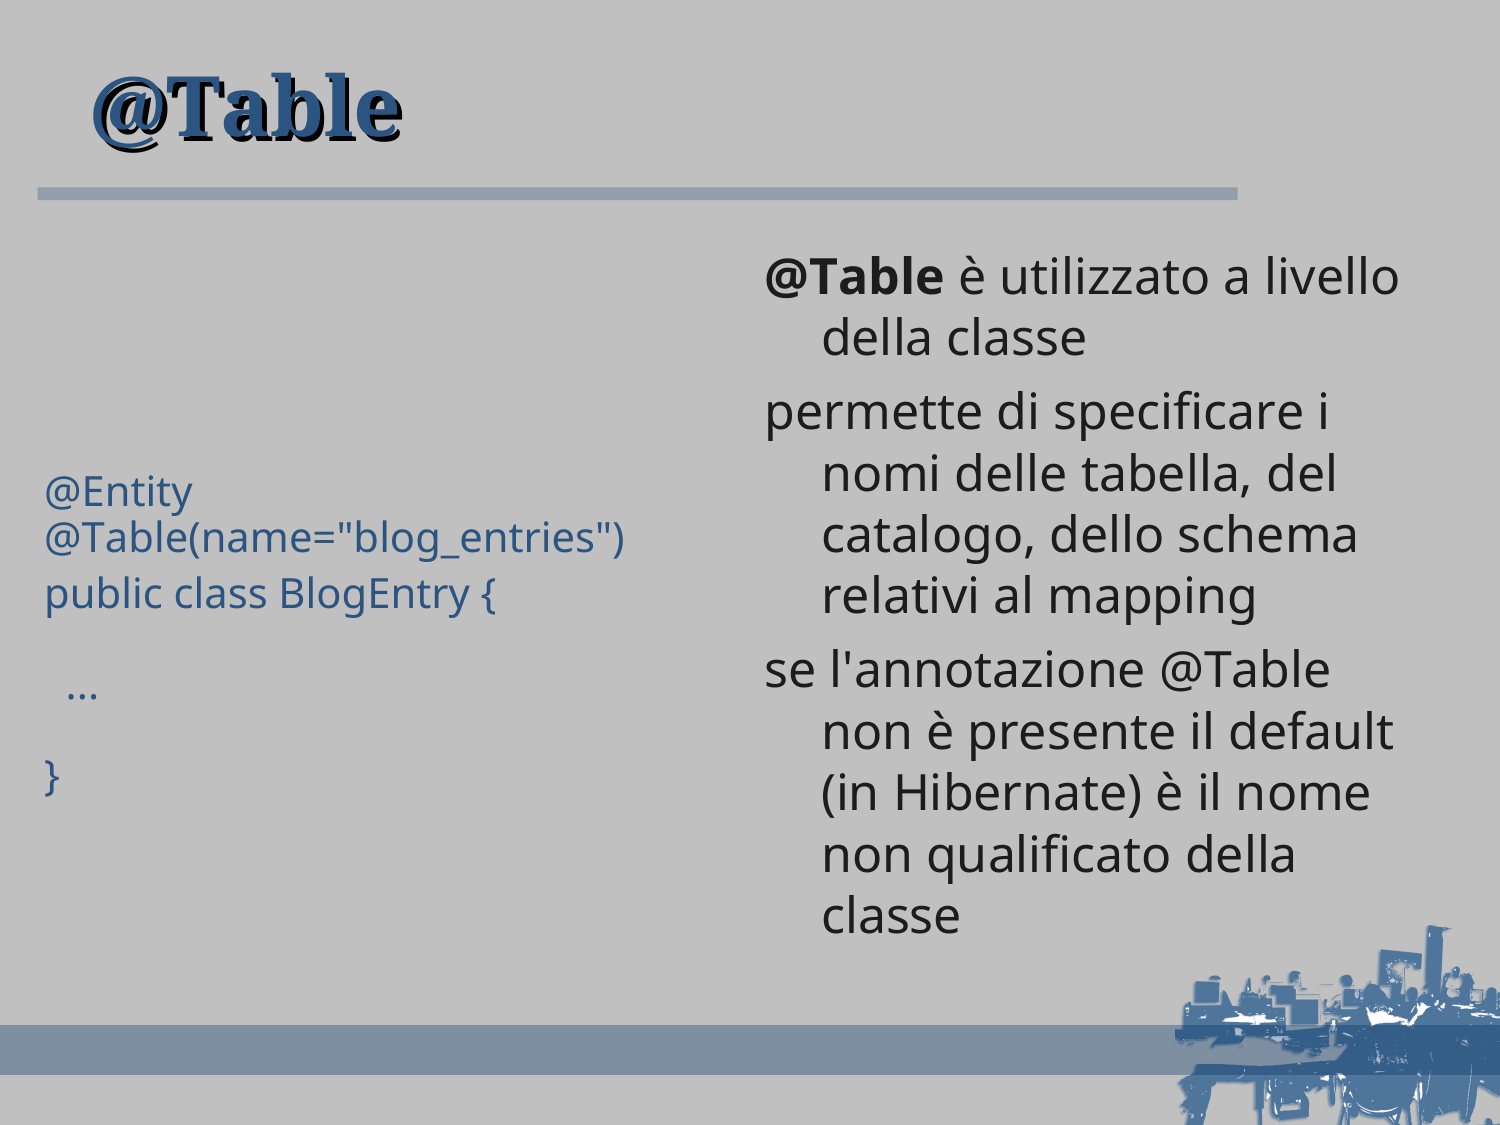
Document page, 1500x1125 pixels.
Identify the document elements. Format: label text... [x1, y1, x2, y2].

text_box @Entity @Table(name="blog_entries") public class BlogEntry { ... } [29, 462, 700, 808]
title @Table [75, 35, 1426, 174]
list @Table è utilizzato a livello della classe permette di specificare i nomi delle tabella, del catalogo, dello schema relativi al mapping se l'annotazione @Table non è presente il default (in Hibernate) è il nome non qualificato della classe [750, 237, 1426, 1006]
